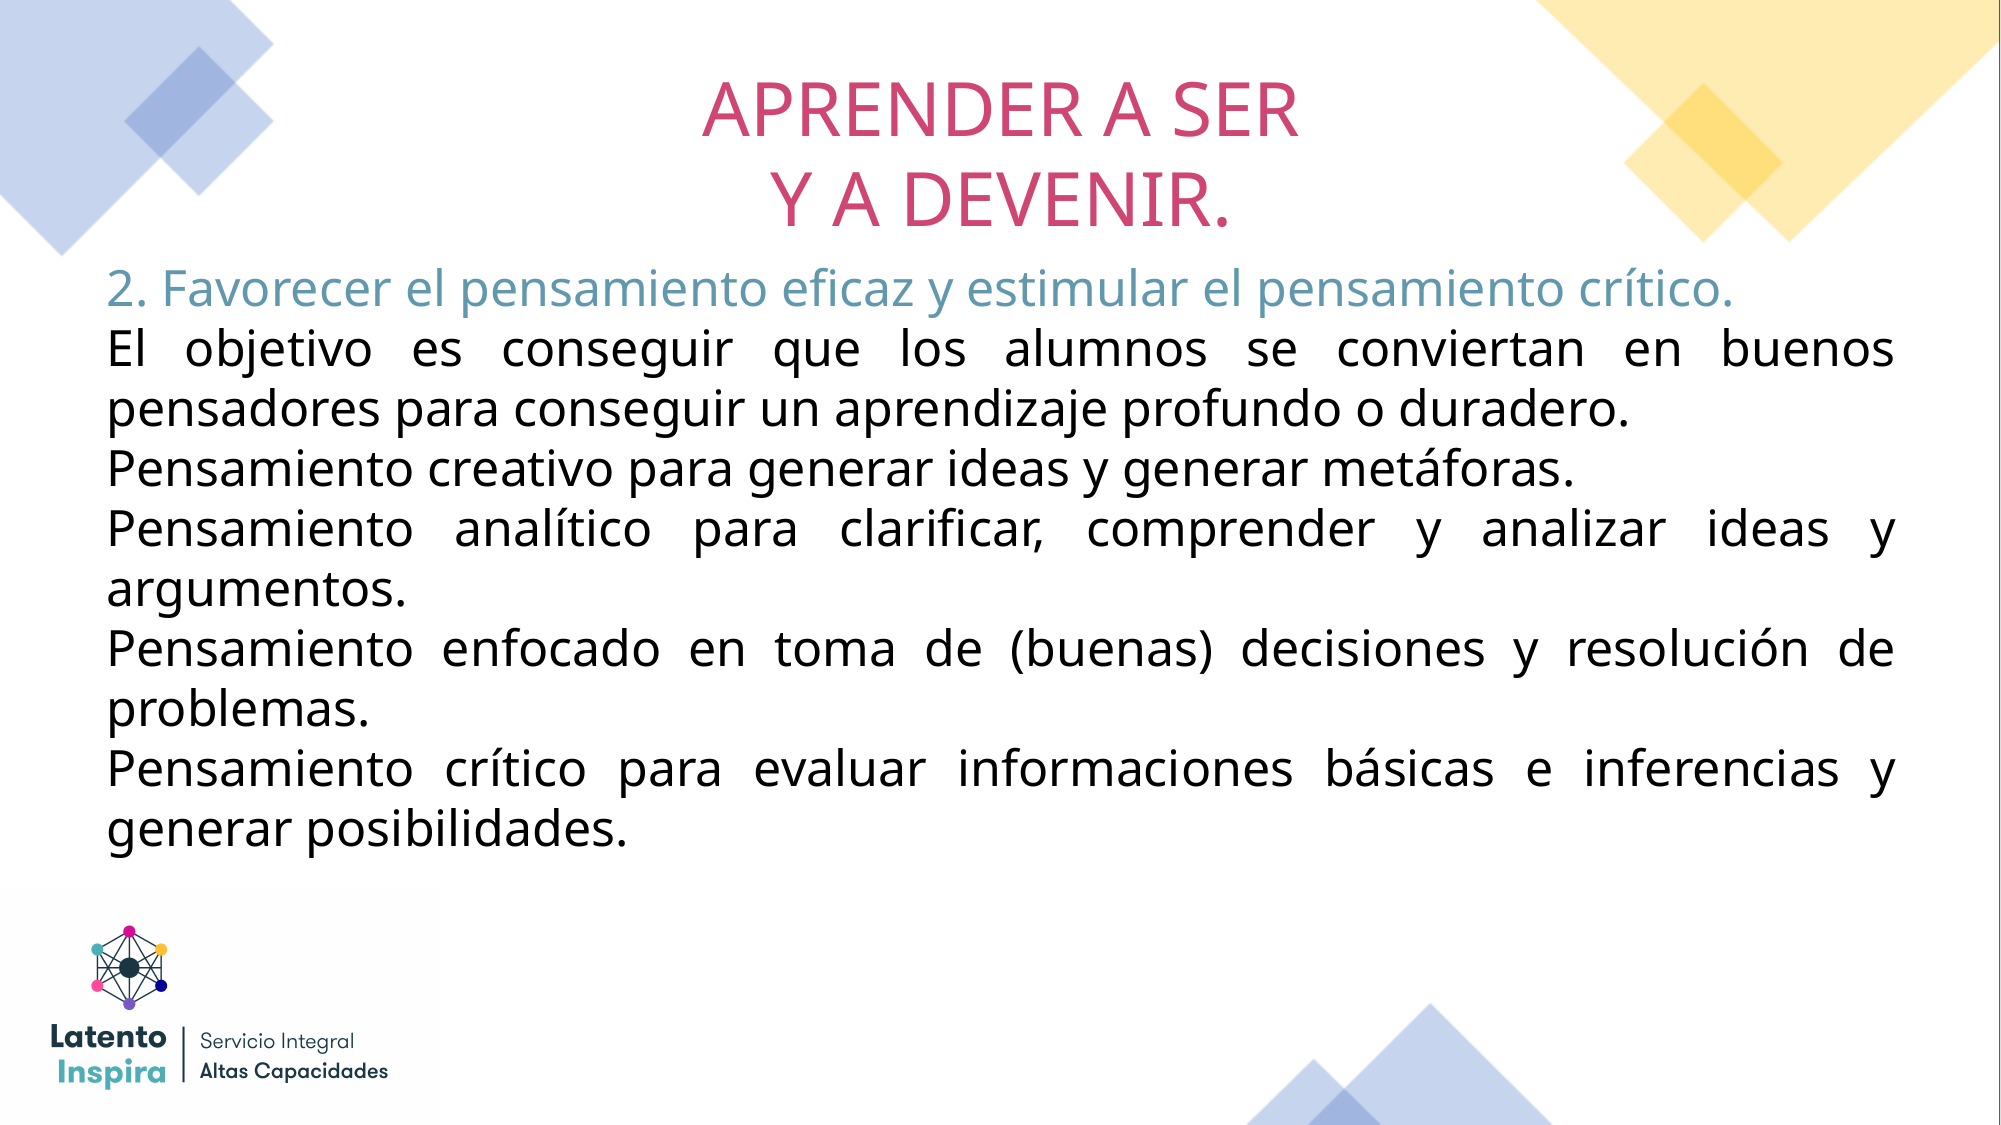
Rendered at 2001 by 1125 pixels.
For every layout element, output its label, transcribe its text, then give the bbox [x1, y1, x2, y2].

picture [0, 0, 2001, 1125]
text_box APRENDER A SER Y A DEVENIR. 2. Favorecer el pensamiento eficaz y estimular el pensamiento crítico. El objetivo es conseguir que los alumnos se conviertan en buenos pensadores para conseguir un aprendizaje profundo o duradero. Pensamiento creativo para generar ideas y generar metáforas. Pensamiento analítico para clarificar, comprender y analizar ideas y argumentos. Pensamiento enfocado en toma de (buenas) decisiones y resolución de problemas. Pensamiento crítico para evaluar informaciones básicas e inferencias y generar posibilidades. [91, 53, 1912, 864]
